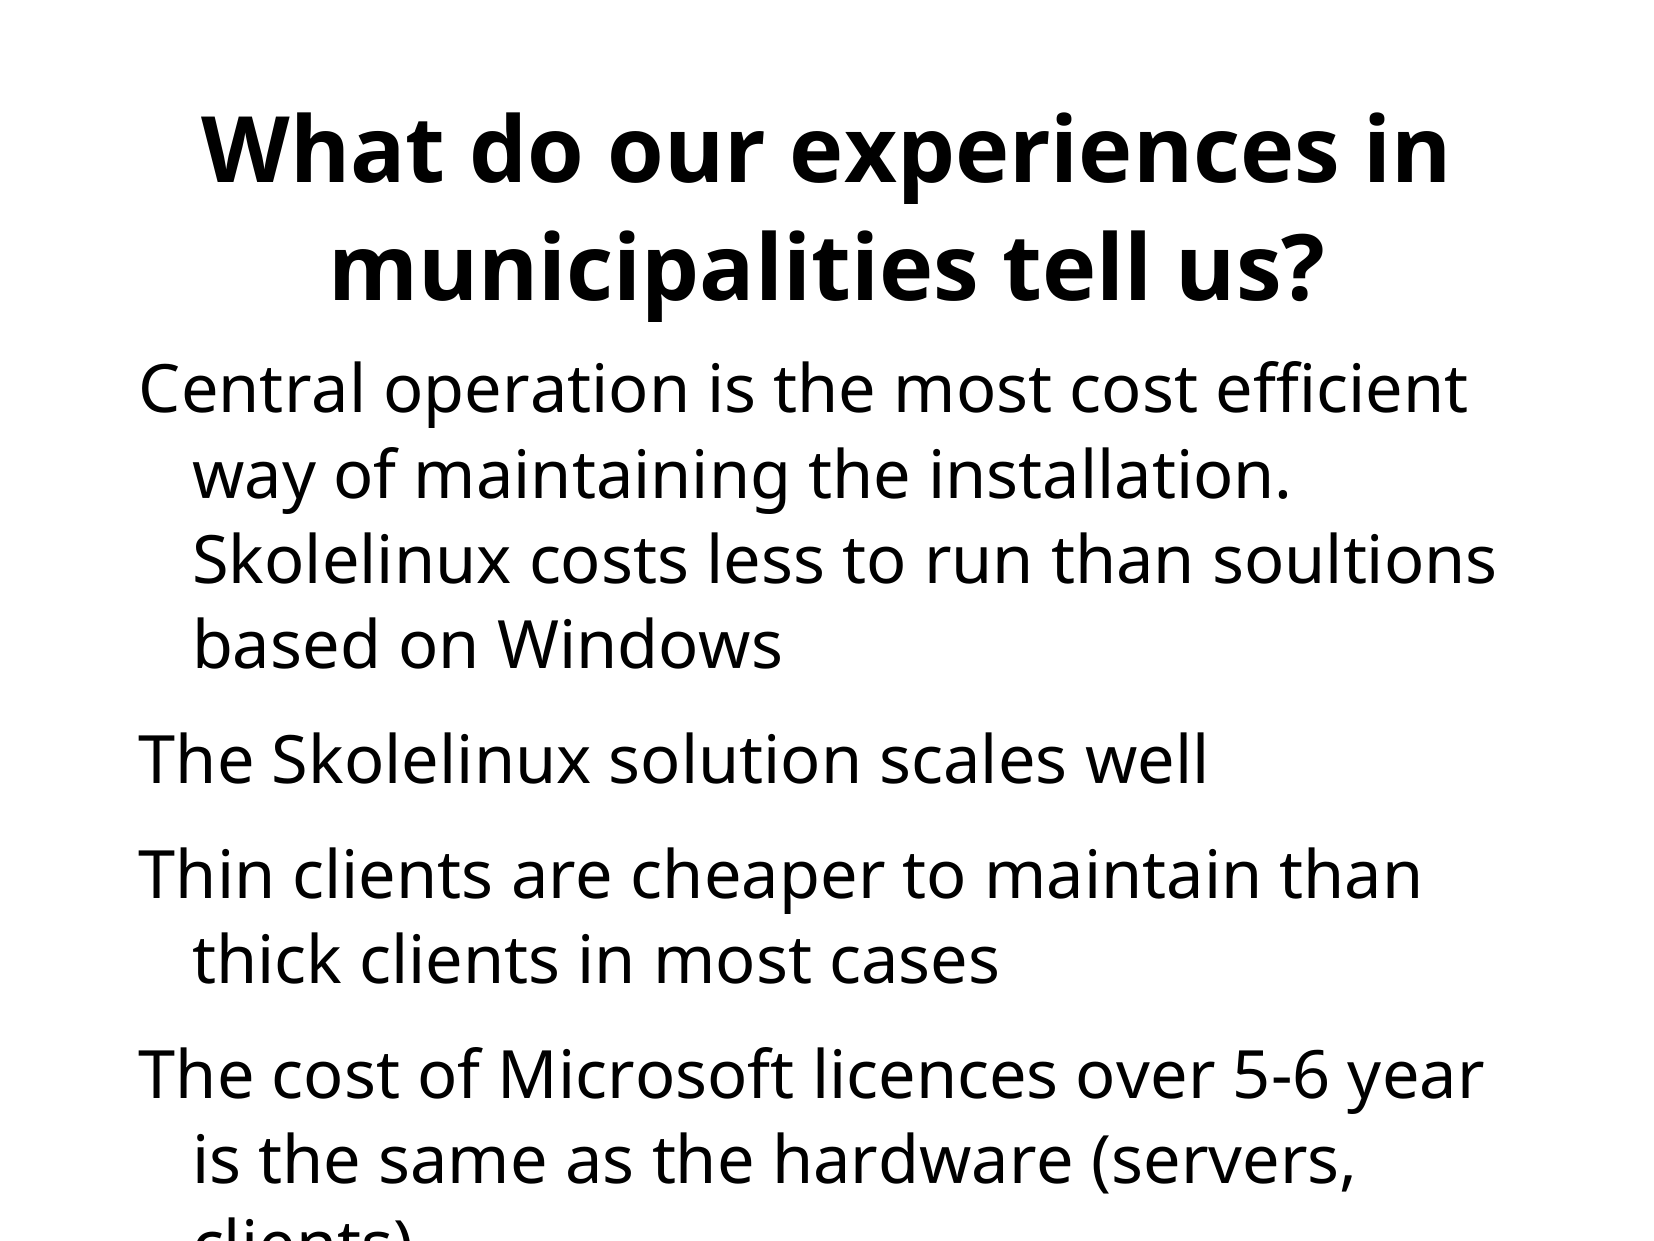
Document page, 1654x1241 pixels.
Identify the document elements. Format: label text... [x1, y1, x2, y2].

list Central operation is the most cost efficient way of maintaining the installation. Skolelinux costs less to run than soultions based on Windows The Skolelinux solution scales well Thin clients are cheaper to maintain than thick clients in most cases The cost of Microsoft licences over 5-6 year is the same as the hardware (servers, clients) [121, 344, 1534, 1200]
title What do our experiences in municipalities tell us? [121, 98, 1534, 315]
